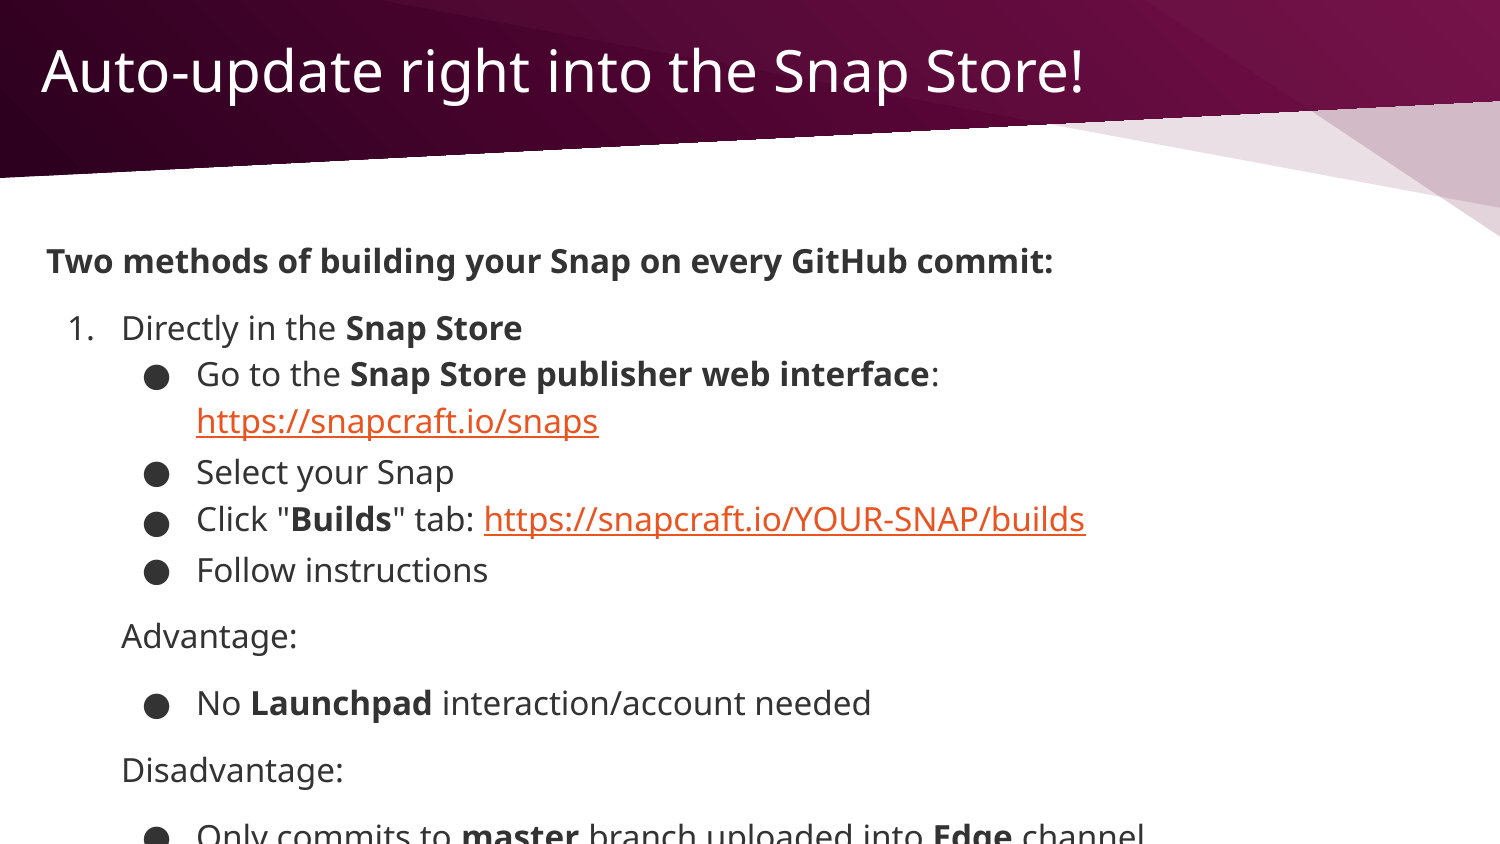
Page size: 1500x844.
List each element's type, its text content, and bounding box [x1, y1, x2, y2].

title Auto-update right into the Snap Store! [41, 5, 1336, 134]
list Two methods of building your Snap on every GitHub commit: Directly in the Snap Store Go to the Snap Store publisher web interface: https://snapcraft.io/snaps Select your Snap Click "Builds" tab: https://snapcraft.io/YOUR-SNAP/builds Follow instructions Advantage: No Launchpad interaction/account needed Disadvantage: Only commits to master branch uploaded into Edge channel [35, 229, 1324, 789]
